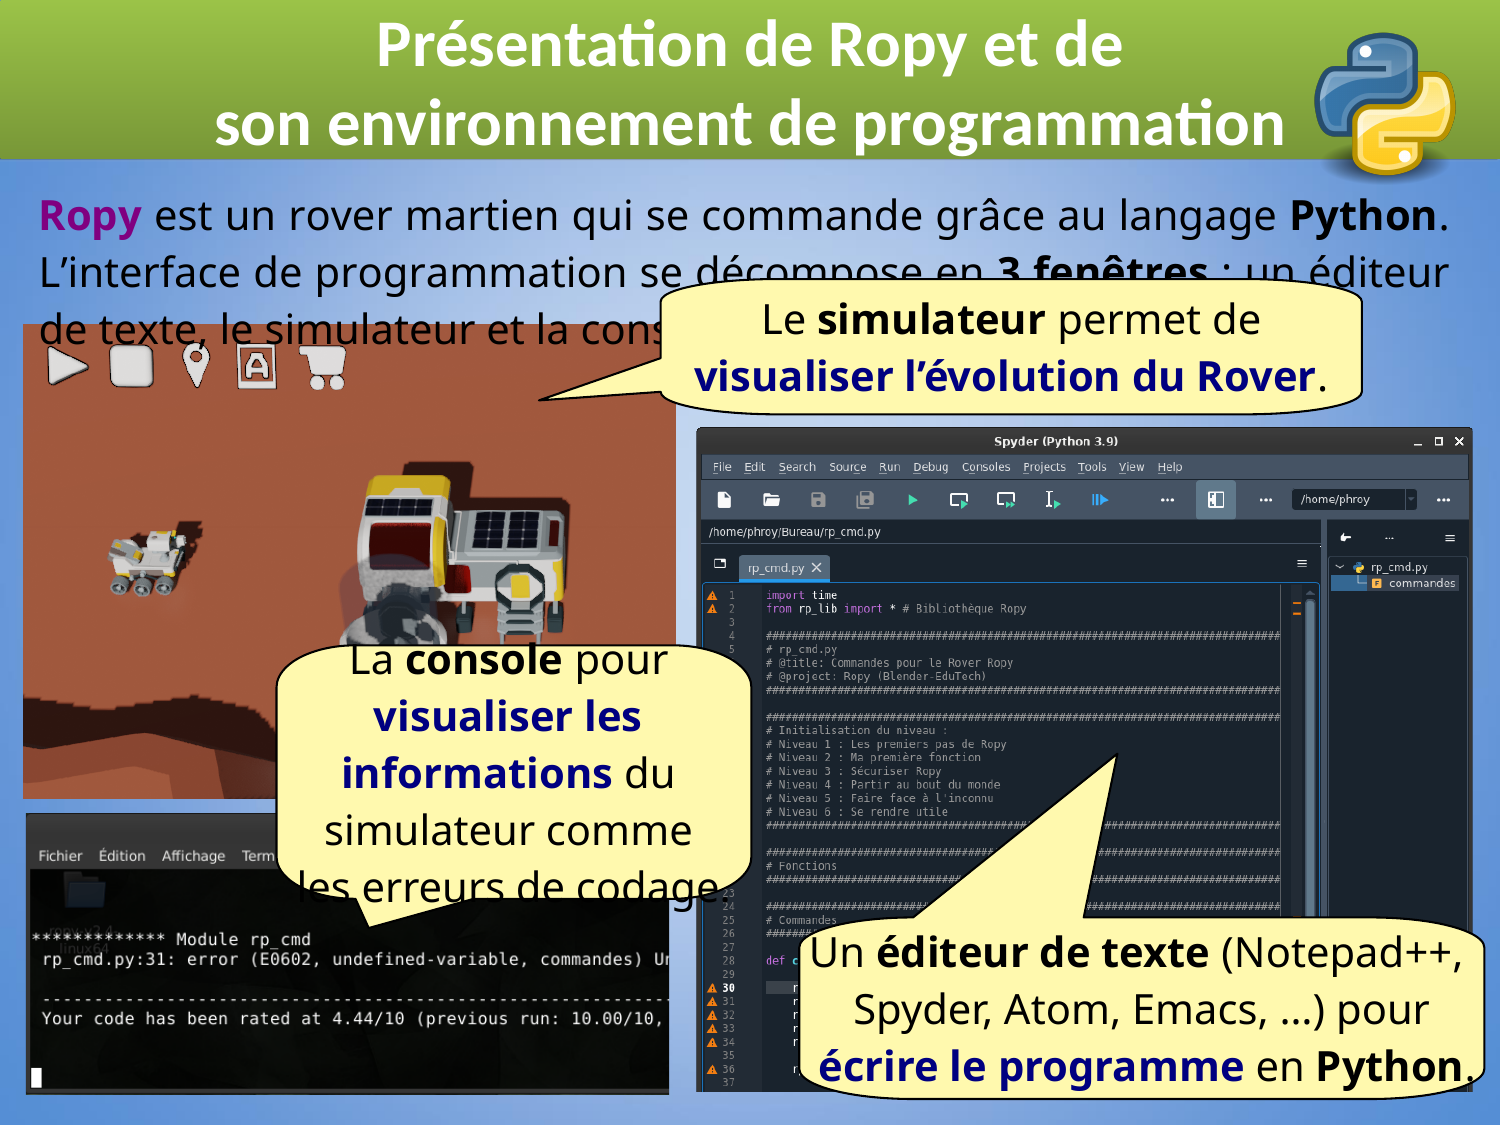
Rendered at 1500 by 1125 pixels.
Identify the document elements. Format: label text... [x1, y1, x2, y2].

picture [0, 29, 1500, 1125]
text_box Un éditeur de texte (Notepad++, Spyder, Atom, Emacs, …) pour écrire le programme en Python. [799, 753, 1485, 1100]
text_box La console pour visualiser les informations du simulateur comme les erreurs de codage. [276, 645, 752, 929]
text_box Le simulateur permet de visualiser l’évolution du Rover. [538, 279, 1362, 415]
text_box Présentation de Ropy et de son environnement de programmation [0, 0, 1500, 159]
text_box Ropy est un rover martien qui se commande grâce au langage Python. L’interface de programmation se décompose en 3 fenêtres : un éditeur de texte, le simulateur et la console. [23, 178, 1465, 319]
